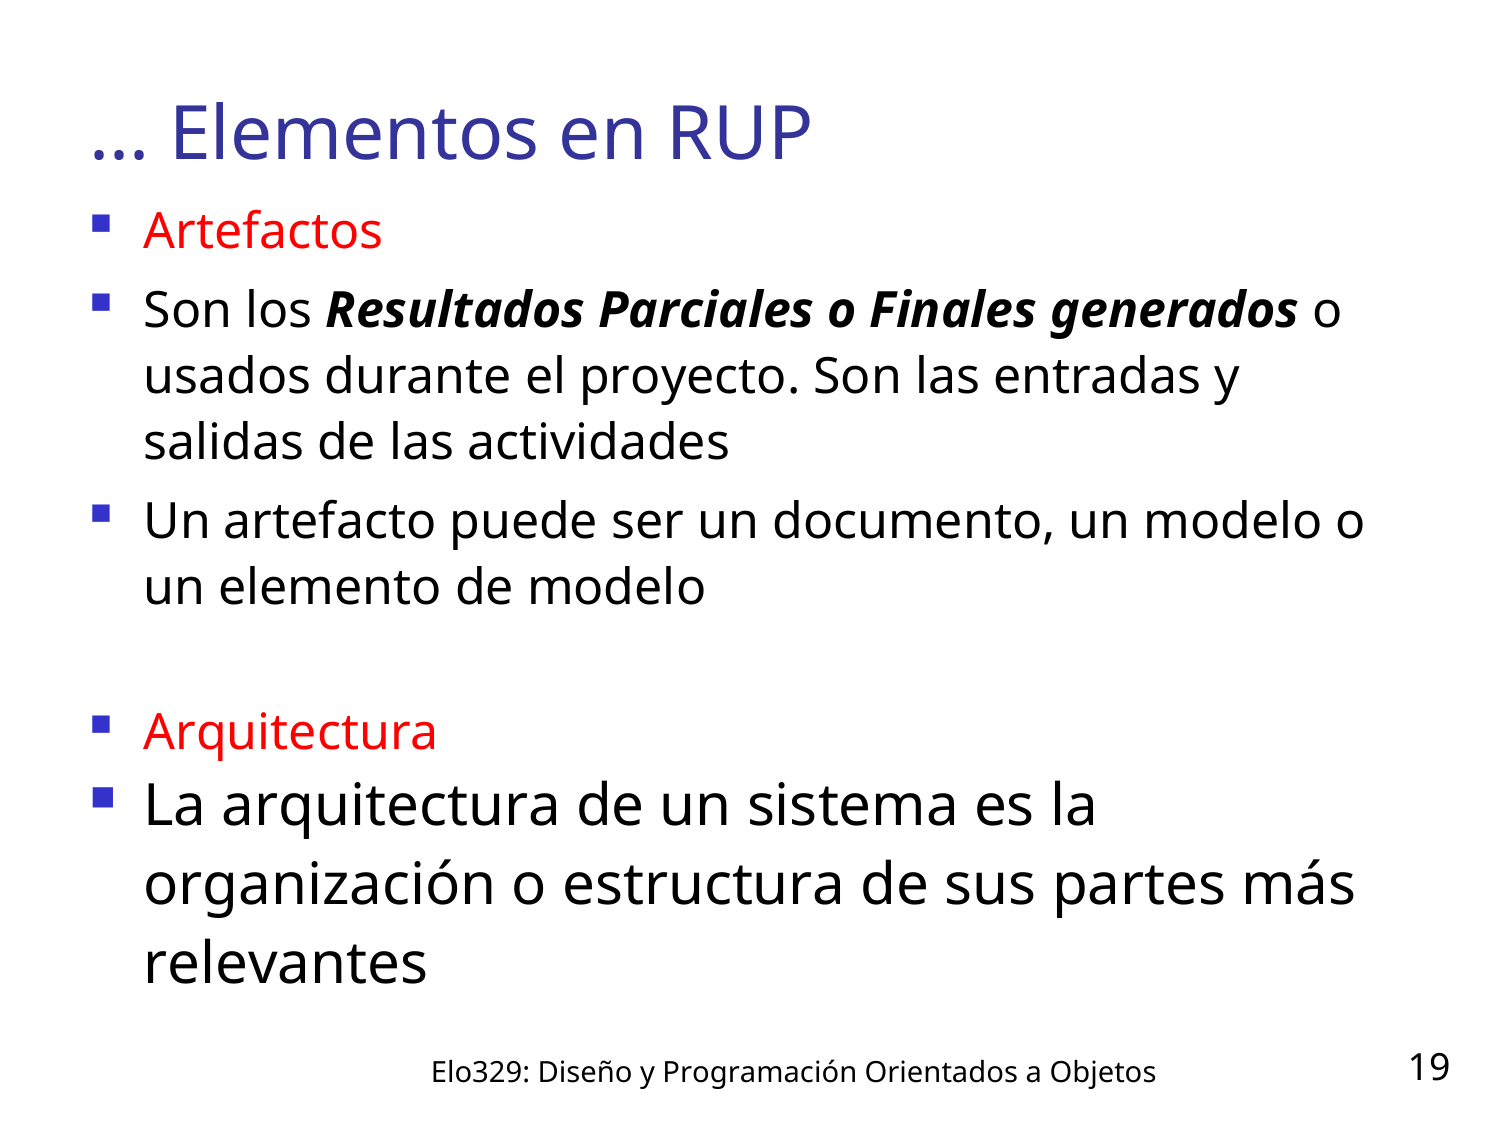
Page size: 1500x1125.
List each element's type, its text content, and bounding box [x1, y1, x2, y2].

list Artefactos Son los Resultados Parciales o Finales generados o usados durante el proyecto. Son las entradas y salidas de las actividades Un artefacto puede ser un documento, un modelo o un elemento de modelo Arquitectura La arquitectura de un sistema es la organización o estructura de sus partes más relevantes [75, 187, 1398, 798]
title ... Elementos en RUP [75, 10, 1426, 188]
